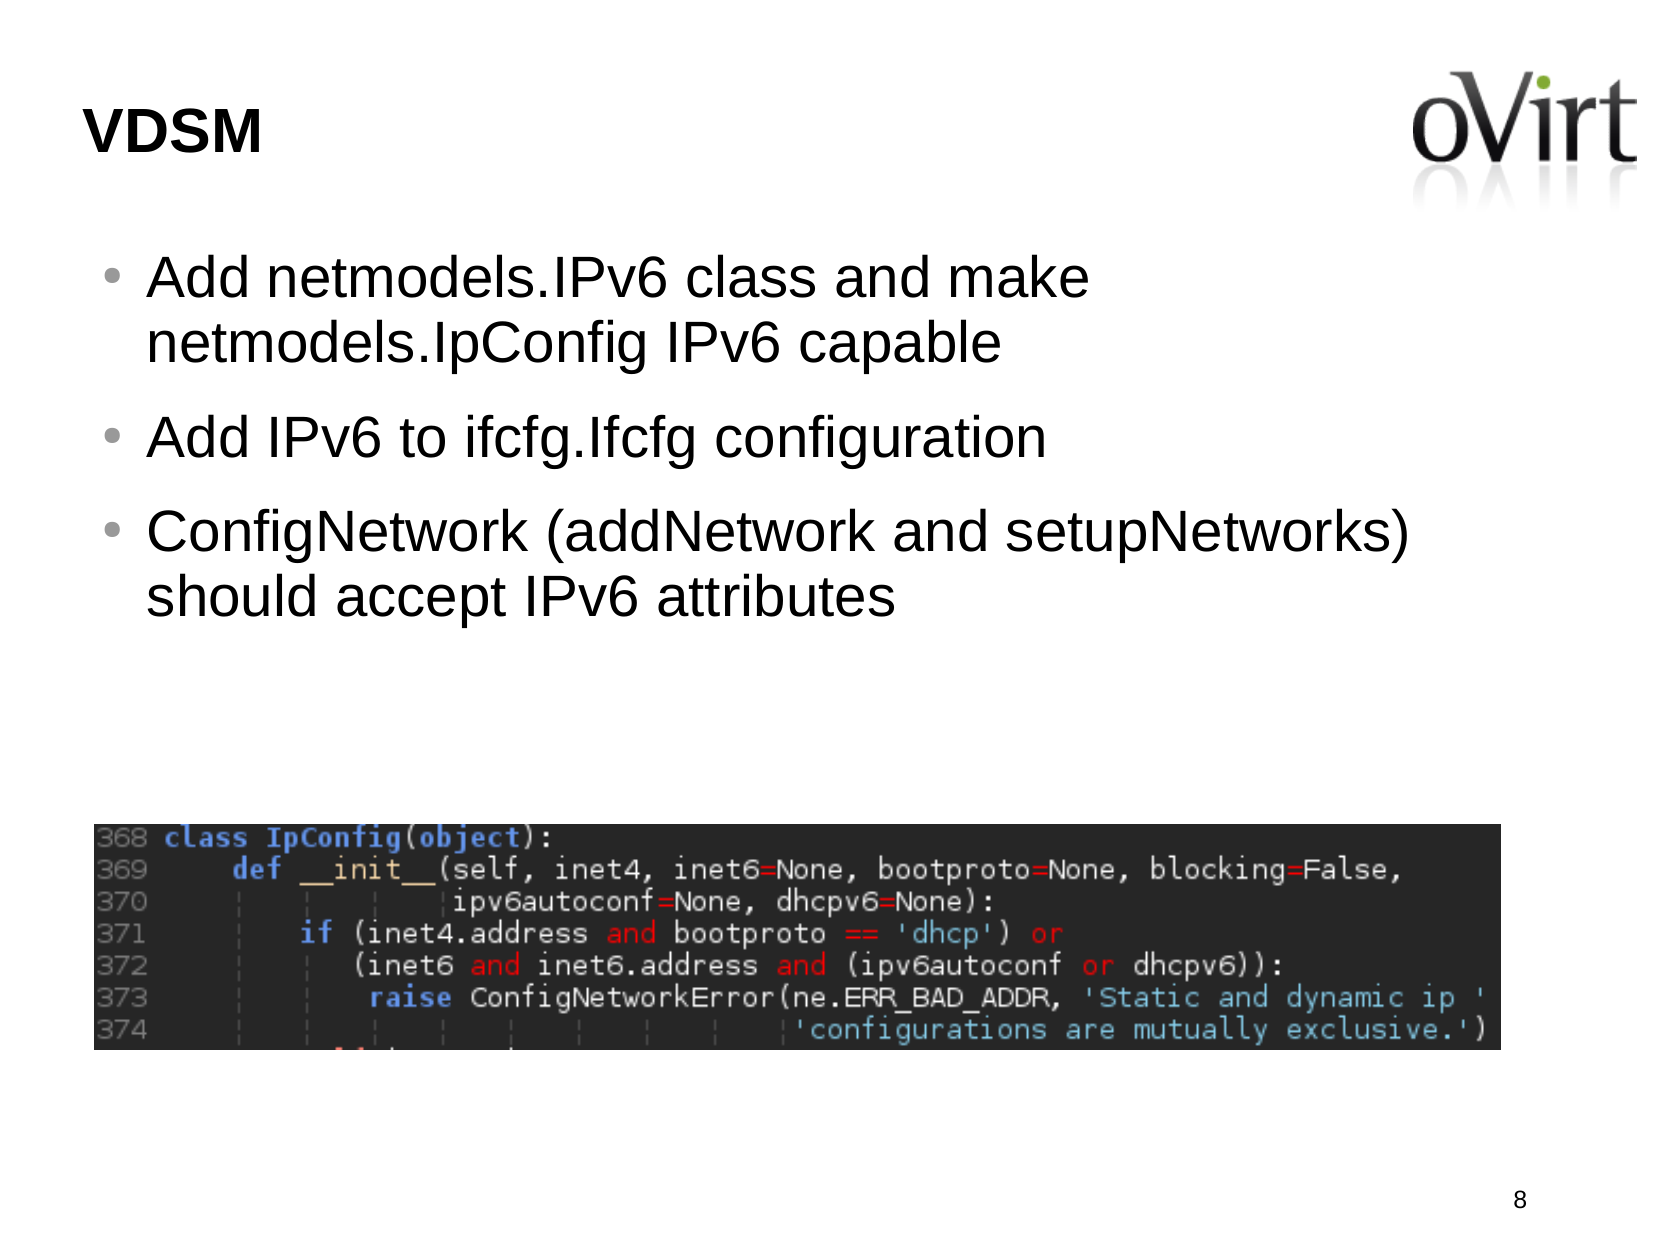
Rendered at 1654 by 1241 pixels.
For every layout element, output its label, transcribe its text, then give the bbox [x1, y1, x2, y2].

title VDSM [82, 37, 1303, 226]
list Add netmodels.IPv6 class and make netmodels.IpConfig IPv6 capable Add IPv6 to ifcfg.Ifcfg configuration ConfigNetwork (addNetwork and setupNetworks) should accept IPv6 attributes [86, 244, 1576, 1039]
picture [1413, 63, 1637, 212]
picture [94, 824, 1501, 1051]
